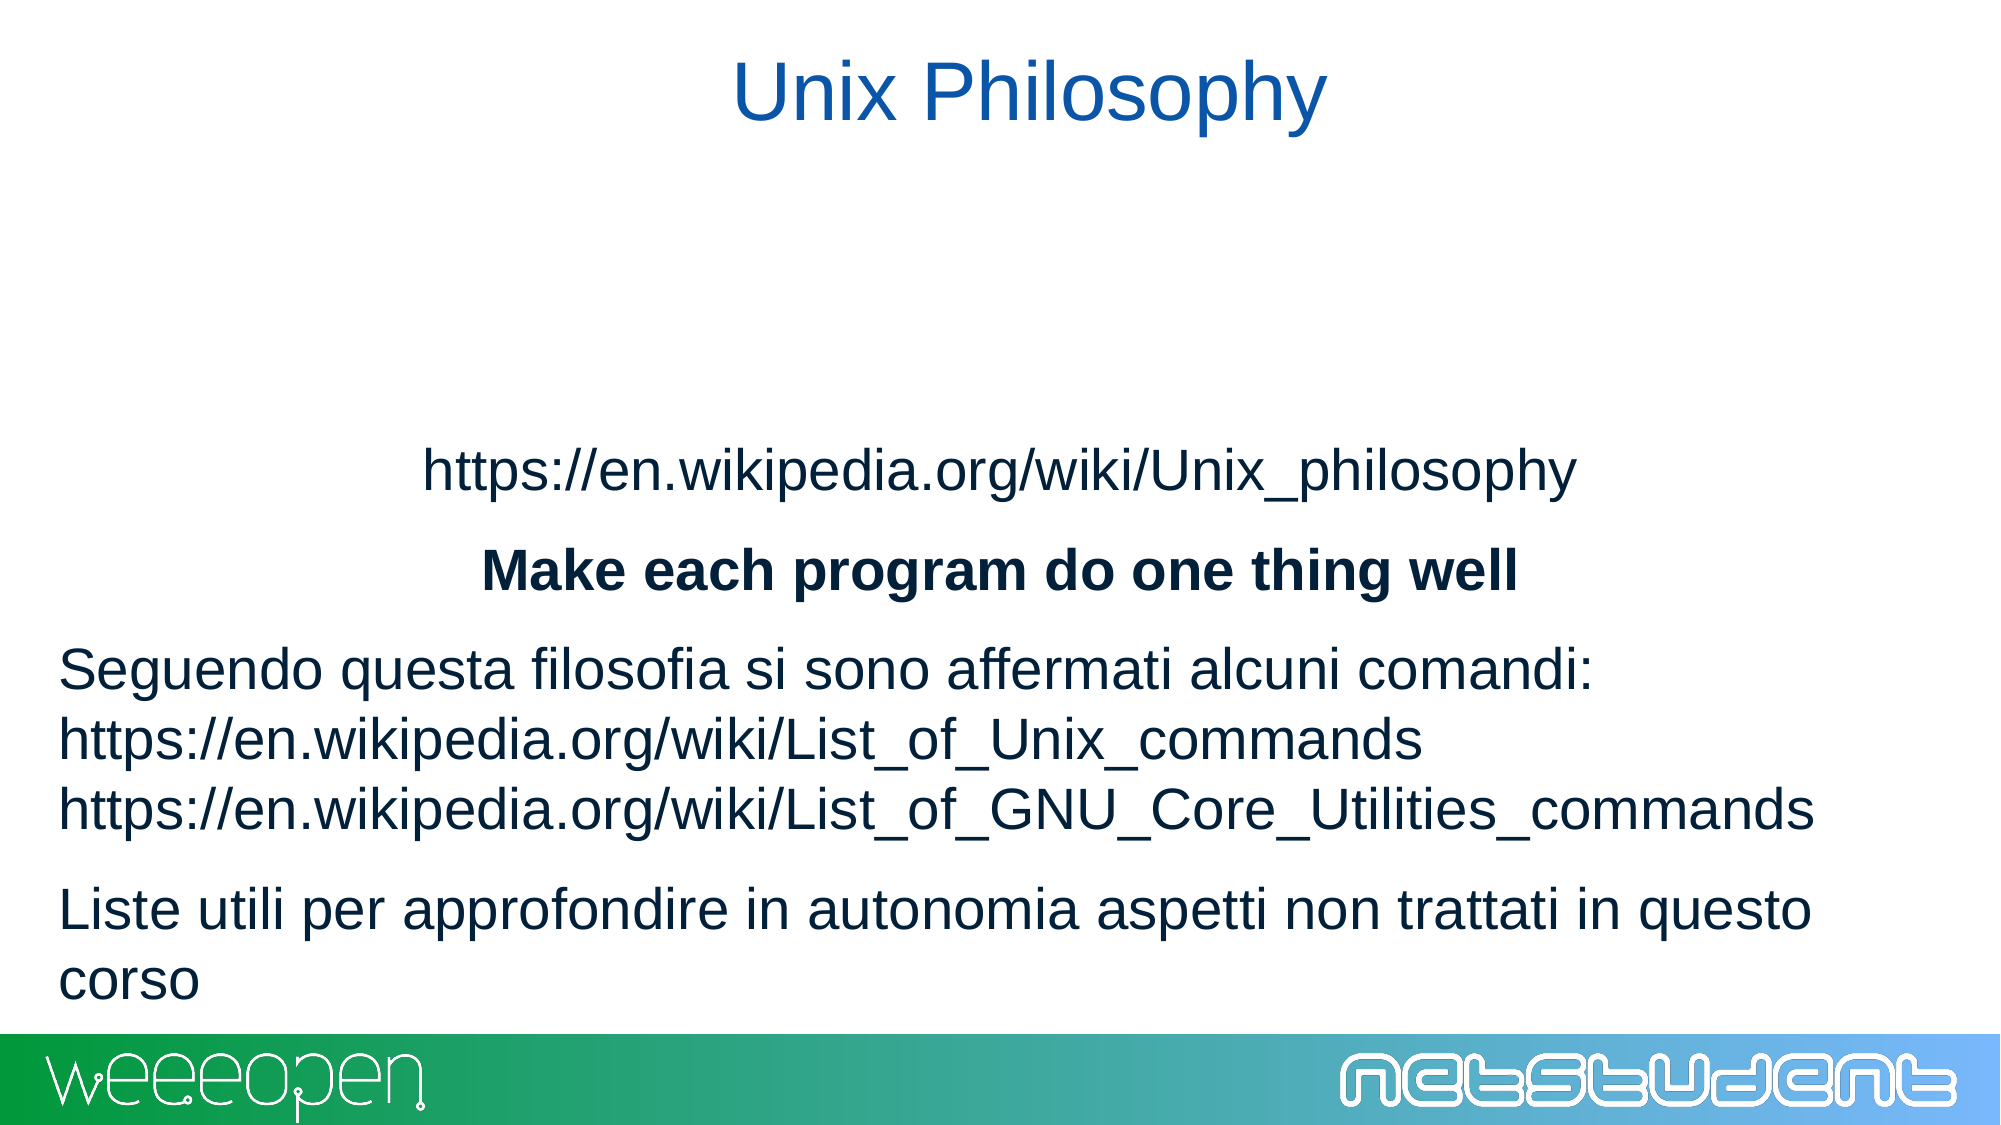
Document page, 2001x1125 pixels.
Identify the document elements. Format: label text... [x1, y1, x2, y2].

title Unix Philosophy [43, 29, 1959, 247]
list https://en.wikipedia.org/wiki/Unix_philosophy Make each program do one thing well Seguendo questa filosofia si sono affermati alcuni comandi: https://en.wikipedia.org/wiki/List_of_Unix_commands https://en.wikipedia.org/wiki/List_of_GNU_Core_Utilities_commands Liste utili per approfondire in autonomia aspetti non trattati in questo corso [43, 295, 1959, 1010]
picture [45, 1053, 425, 1123]
picture [1340, 1053, 1957, 1107]
